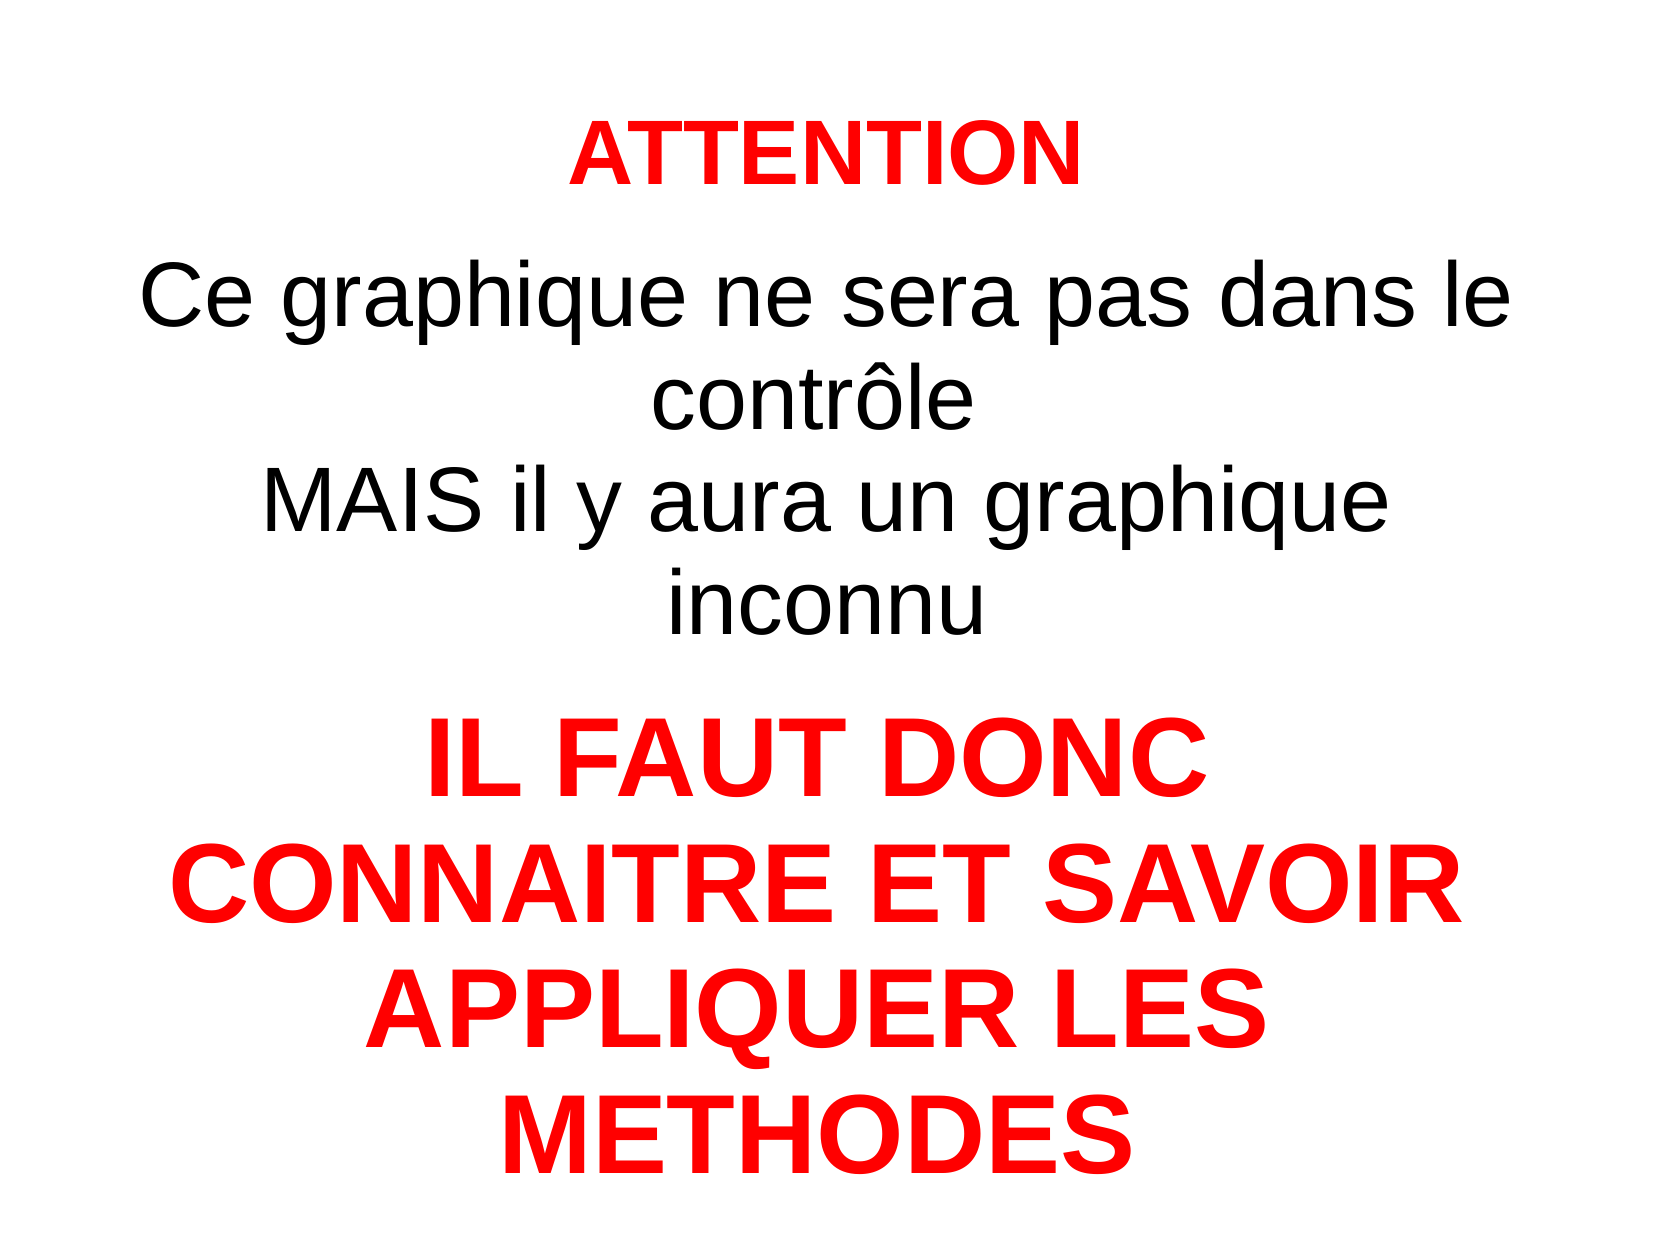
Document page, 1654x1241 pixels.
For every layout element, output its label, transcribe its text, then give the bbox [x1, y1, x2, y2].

text_box Ce graphique ne sera pas dans le contrôle MAIS il y aura un graphique inconnu [88, 236, 1565, 704]
text_box IL FAUT DONC CONNAITRE ET SAVOIR APPLIQUER LES METHODES [78, 687, 1556, 1205]
title ATTENTION [82, 49, 1571, 257]
